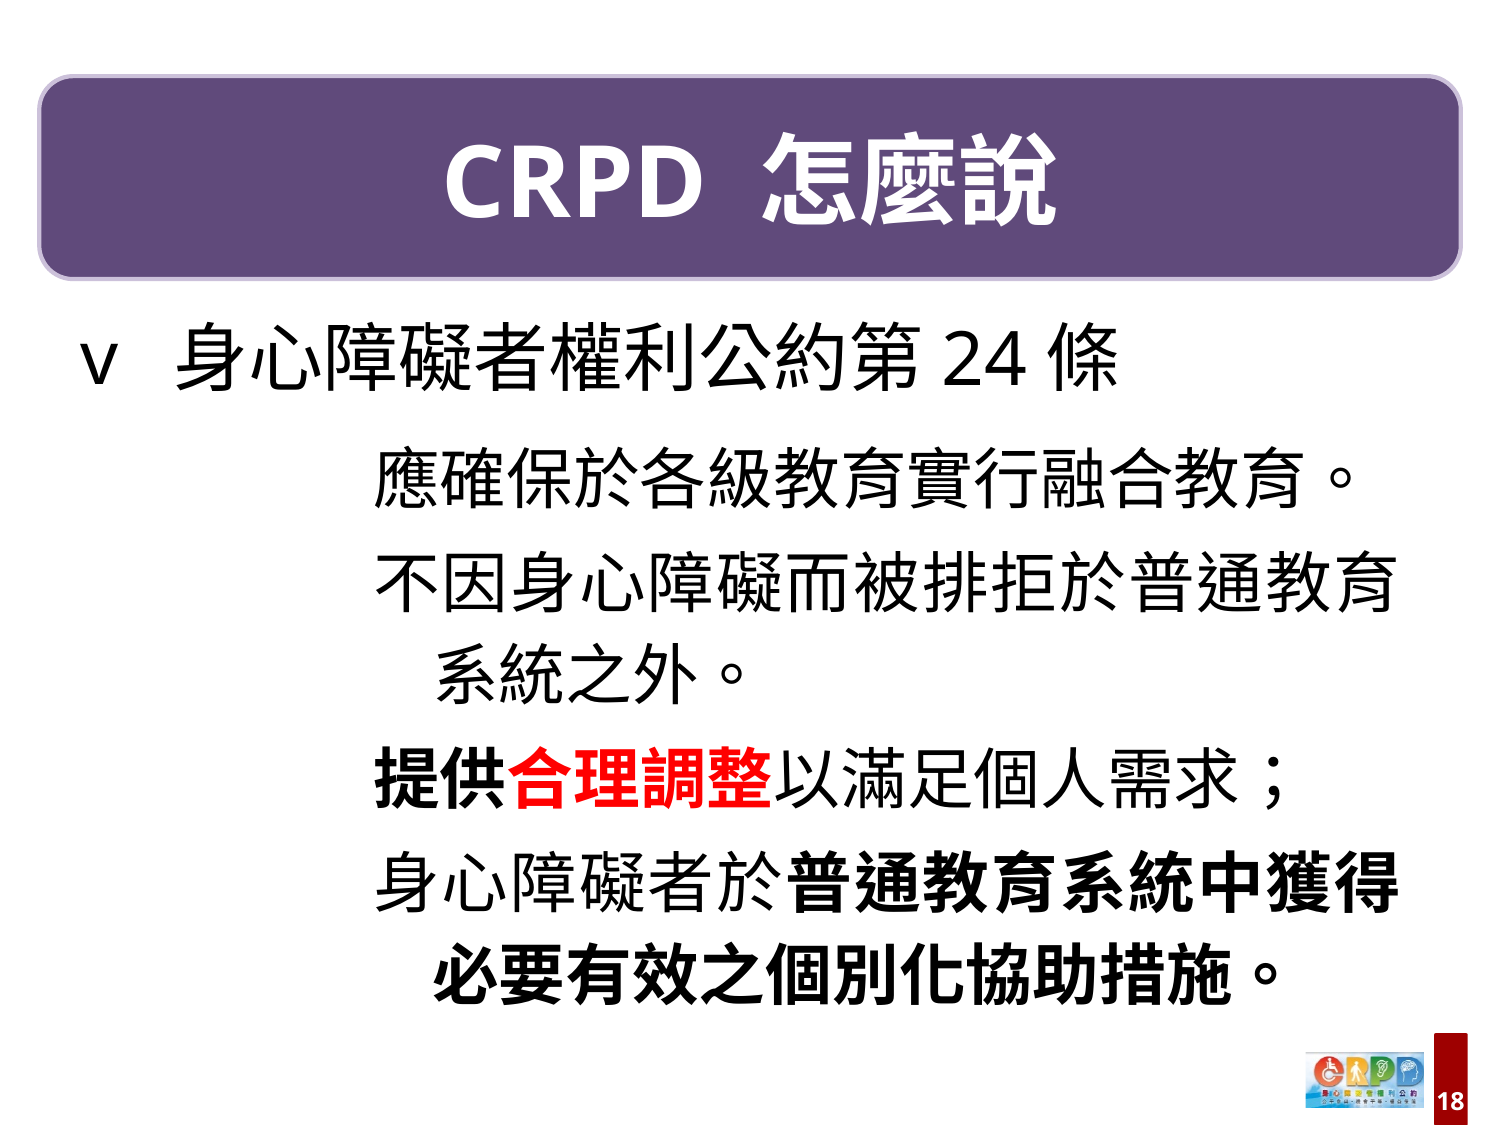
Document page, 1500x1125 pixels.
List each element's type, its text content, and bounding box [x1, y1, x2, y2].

text_box 身心障礙者權利公約第24條 應確保於各級教育實行融合教育。 不因身心障礙而被排拒於普通教育系統之外。 提供合理調整以滿足個人需求； 身心障礙者於普通教育系統中獲得必要有效之個別化協助措施。 [64, 278, 1417, 1044]
text_box CRPD 怎麼說 [39, 76, 1461, 280]
text_box 18 [1416, 1076, 1485, 1125]
